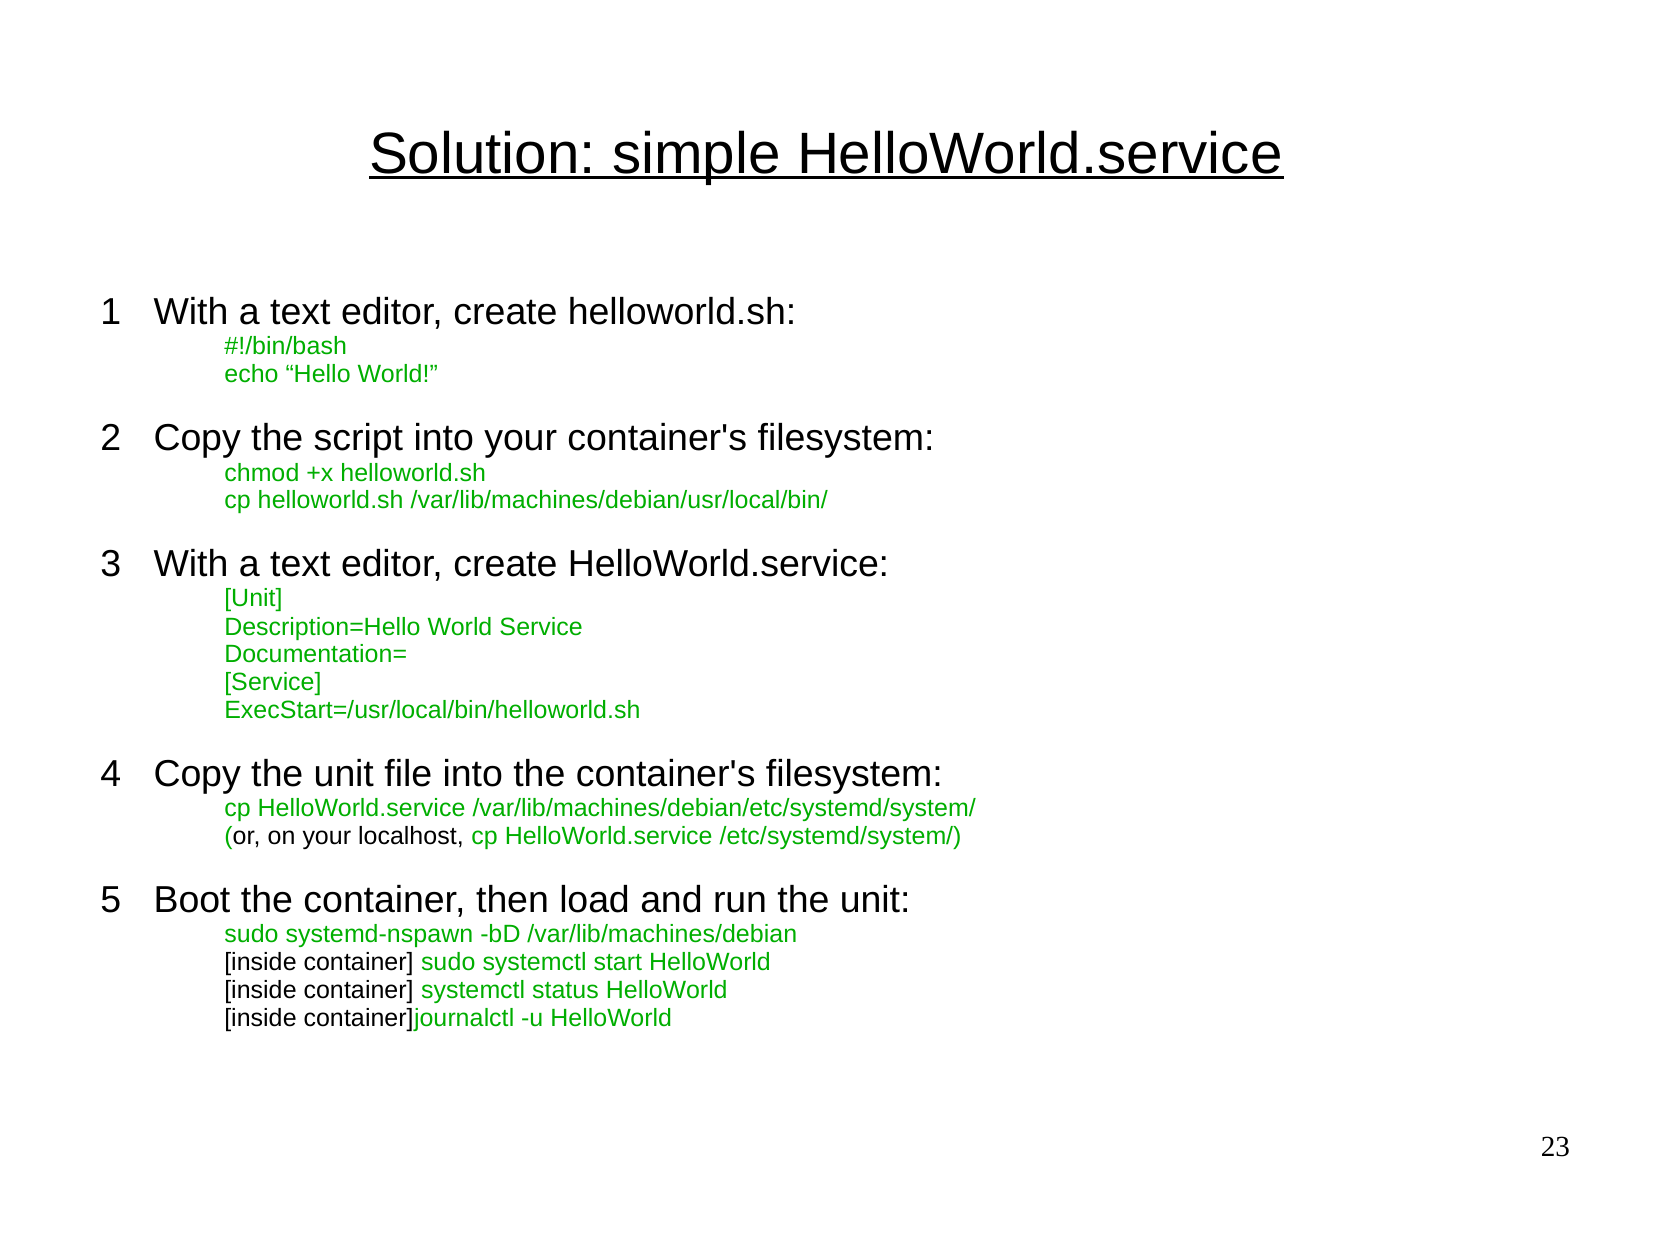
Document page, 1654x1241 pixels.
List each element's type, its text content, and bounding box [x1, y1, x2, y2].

list With a text editor, create helloworld.sh: #!/bin/bash echo “Hello World!” Copy the script into your container's filesystem: chmod +x helloworld.sh cp helloworld.sh /var/lib/machines/debian/usr/local/bin/ With a text editor, create HelloWorld.service: [Unit] Description=Hello World Service Documentation= [Service] ExecStart=/usr/local/bin/helloworld.sh Copy the unit file into the container's filesystem: cp HelloWorld.service /var/lib/machines/debian/etc/systemd/system/ (or, on your localhost, cp HelloWorld.service /etc/systemd/system/) Boot the container, then load and run the unit: sudo systemd-nspawn -bD /var/lib/machines/debian [inside container] sudo systemctl start HelloWorld [inside container] systemctl status HelloWorld [inside container]journalctl -u HelloWorld [82, 290, 1571, 1010]
title Solution: simple HelloWorld.service [82, 49, 1571, 257]
